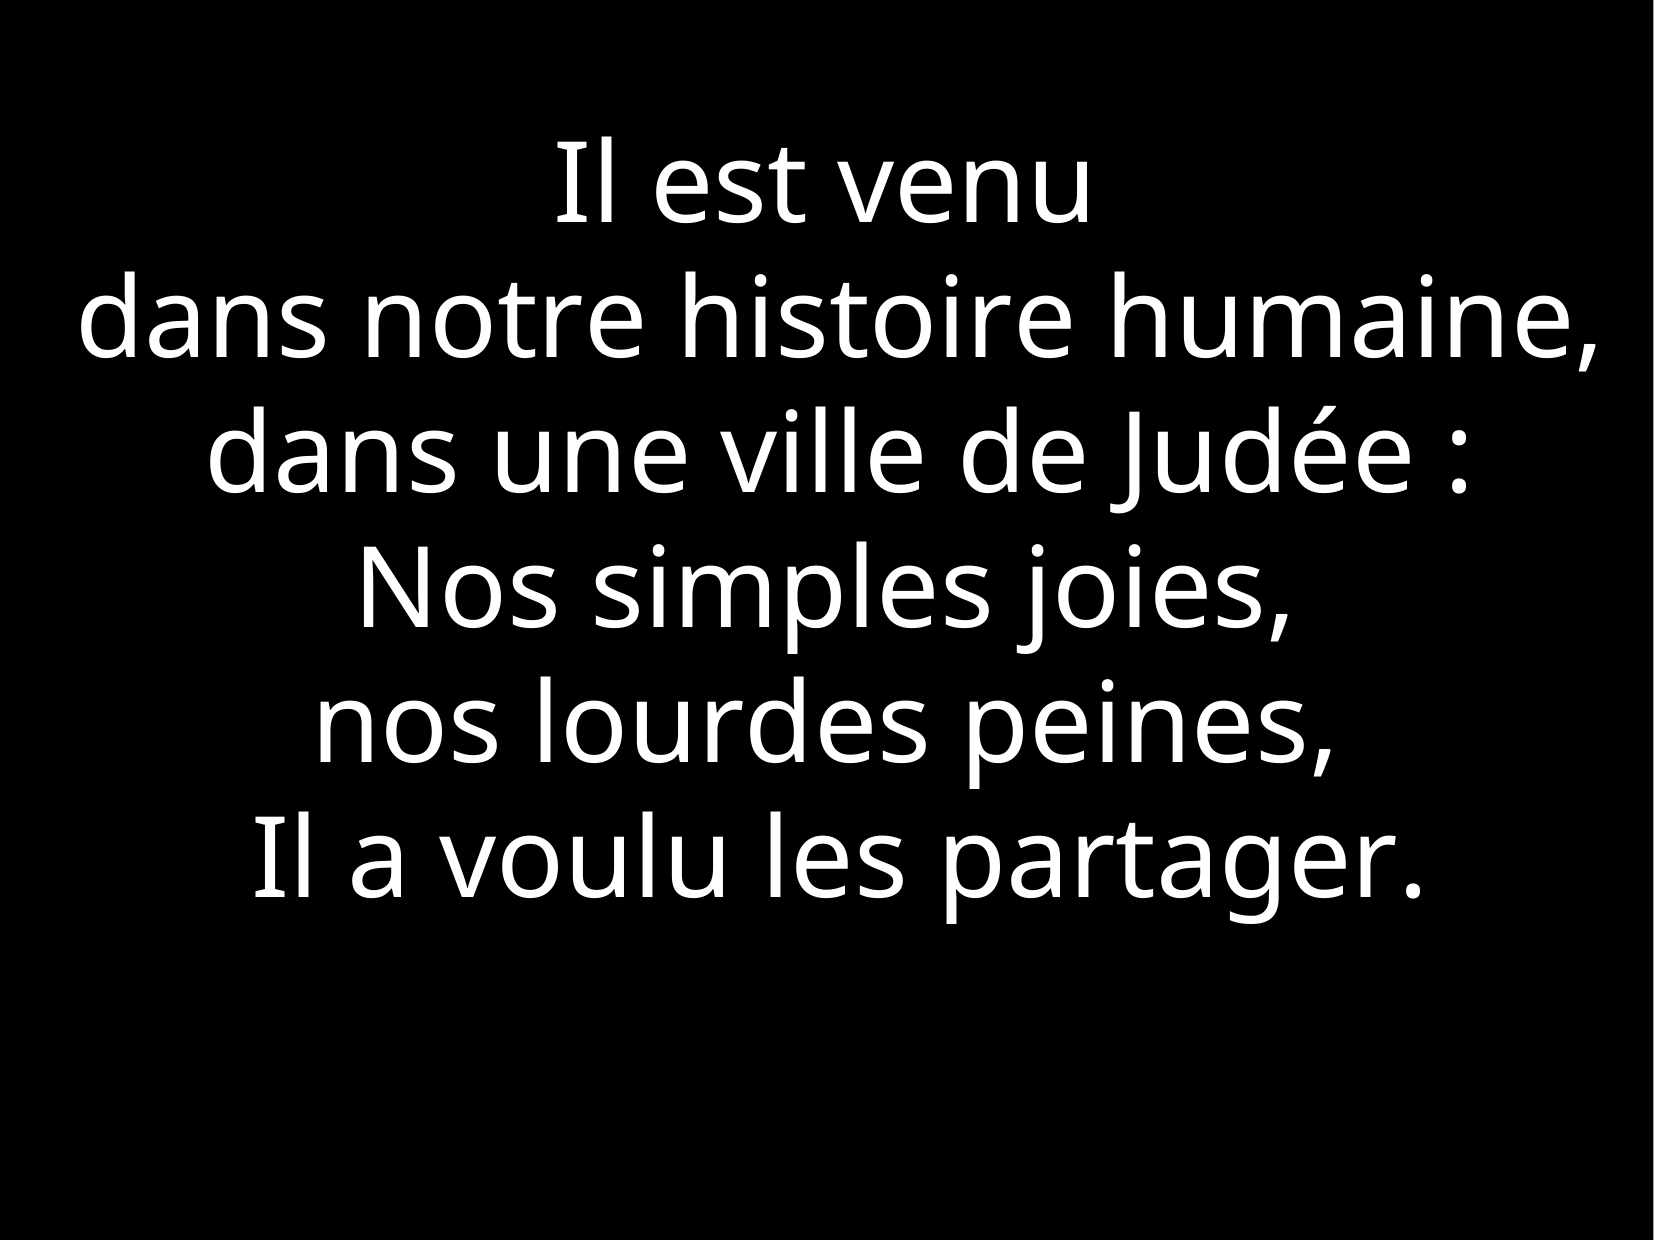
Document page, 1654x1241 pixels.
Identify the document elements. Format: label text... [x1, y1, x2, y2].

title Il est venu dans notre histoire humaine, dans une ville de Judée : Nos simples joies, nos lourdes peines, Il a voulu les partager. [59, 13, 1622, 1152]
